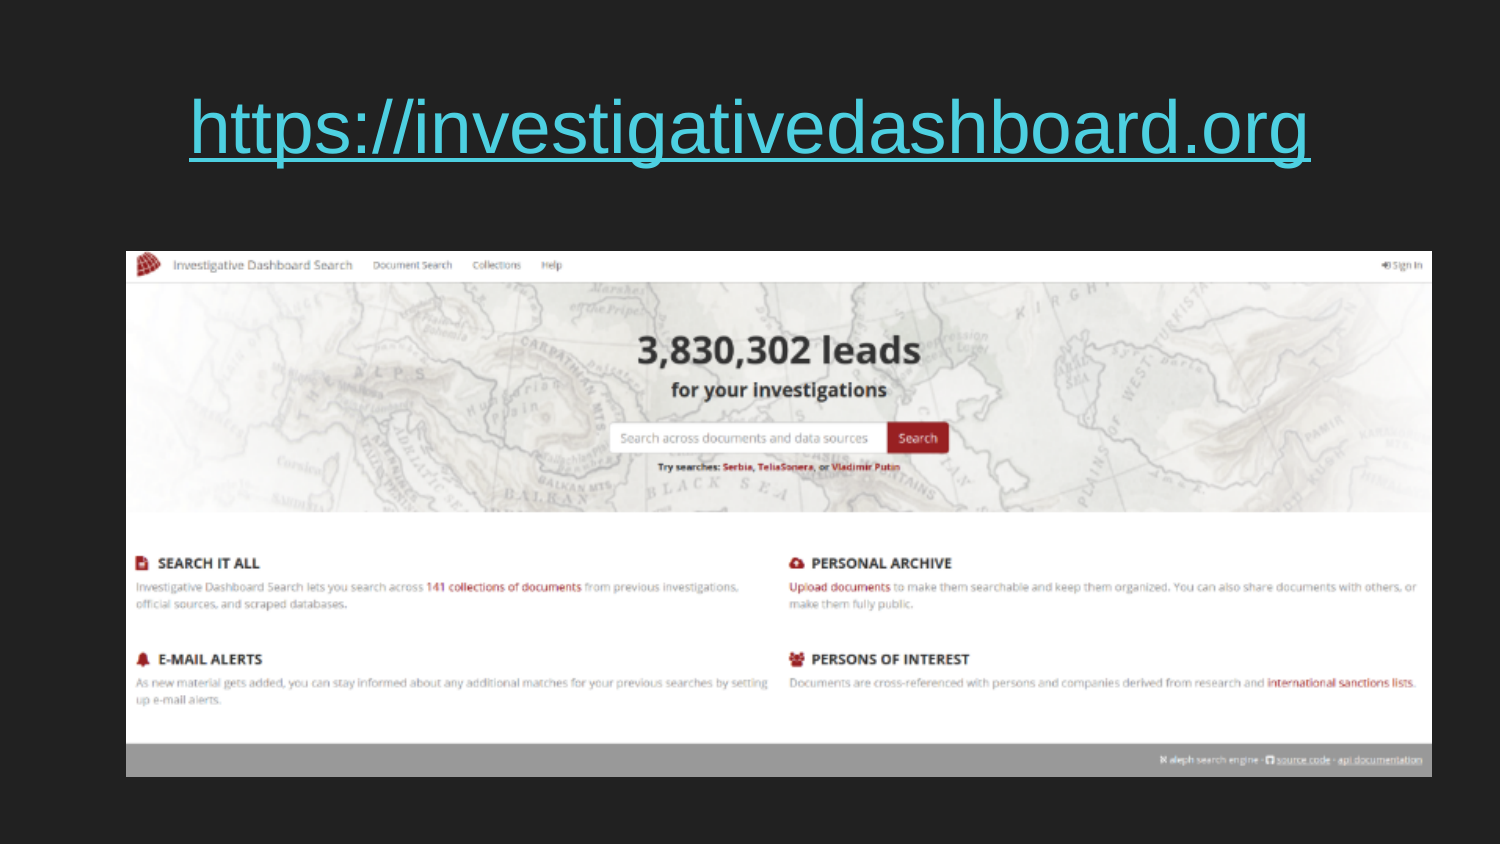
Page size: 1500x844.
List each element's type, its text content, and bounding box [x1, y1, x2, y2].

text_box https://investigativedashboard.org [126, 19, 1374, 228]
picture [126, 251, 1432, 777]
